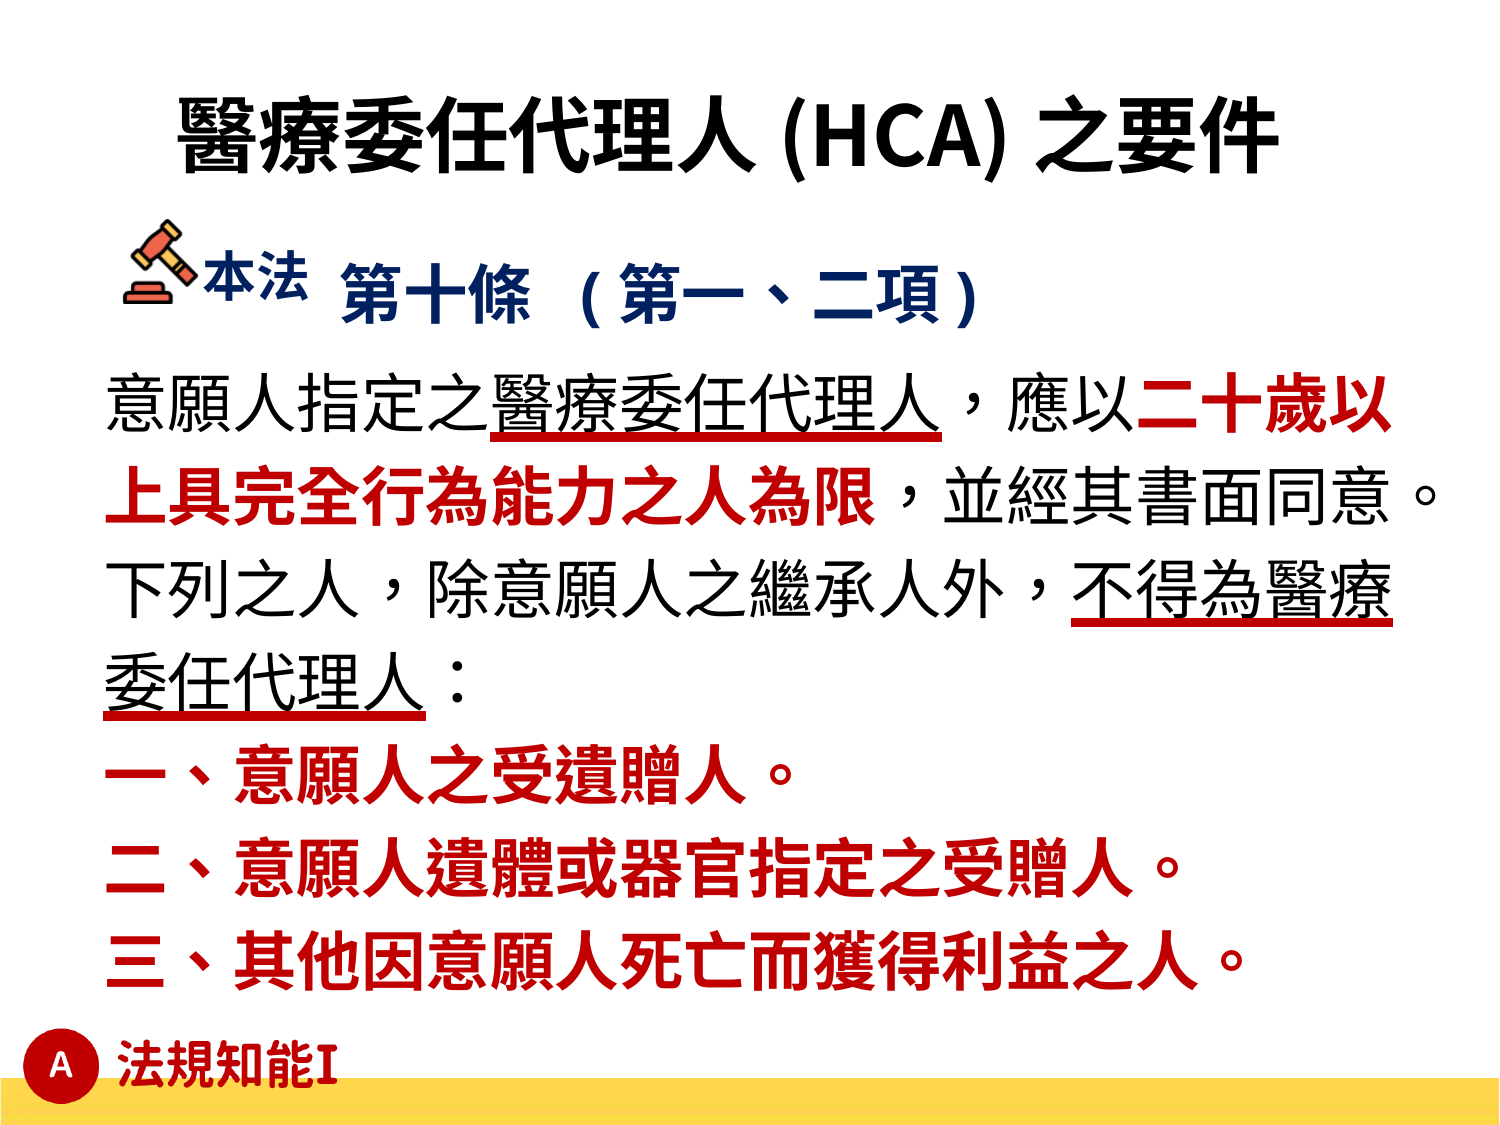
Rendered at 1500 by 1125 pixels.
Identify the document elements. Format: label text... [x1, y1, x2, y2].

text_box 本法 [232, 267, 242, 285]
picture [118, 219, 203, 304]
text_box 第十條 (第一、二項) [324, 246, 1230, 339]
text_box 意願人指定之醫療委任代理人，應以二十歲以上具完全行為能力之人為限，並經其書面同意。 下列之人，除意願人之繼承人外，不得為醫療委任代理人： 一、意願人之受遺贈人。 二、意願人遺體或器官指定之受贈人。 三、其他因意願人死亡而獲得利益之人。 [88, 340, 1471, 1006]
picture [0, 1019, 1500, 1125]
text_box 本法 [187, 234, 330, 315]
text_box 本法 [216, 267, 226, 285]
title 醫療委任代理人(HCA)之要件 [41, 75, 1417, 191]
